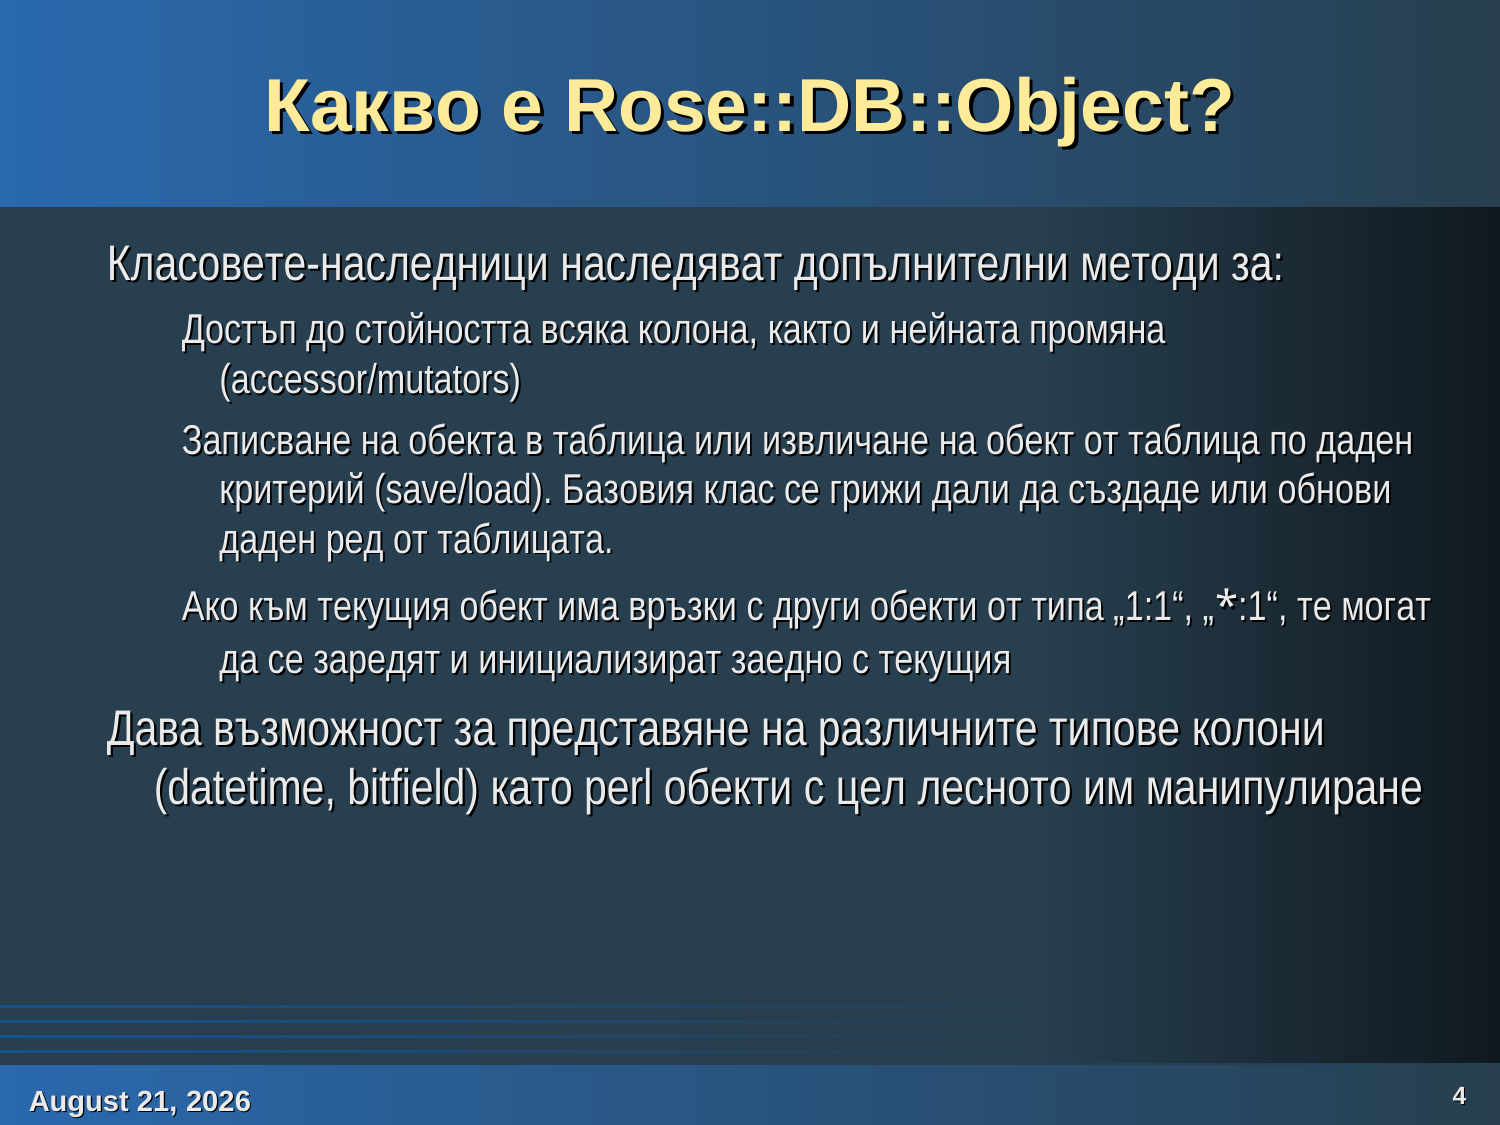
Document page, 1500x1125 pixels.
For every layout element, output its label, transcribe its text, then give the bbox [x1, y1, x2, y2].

title Какво е Rose::DB::Object? [13, 8, 1487, 197]
list Класовете-наследници наследяват допълнителни методи за: Достъп до стойността всяка колона, както и нейната промяна (accessor/mutators) Записване на обекта в таблица или извличане на обект от таблица по даден критерий (save/load). Базовия клас се грижи дали да създаде или обнови даден ред от таблицата. Ако към текущия обект има връзки с други обекти от типа „1:1“, „*:1“, те могат да се заредят и инициализират заедно с текущия Дава възможност за представяне на различните типове колони (datetime, bitfield) като perl обекти с цел лесното им манипулиране [31, 232, 1469, 1065]
